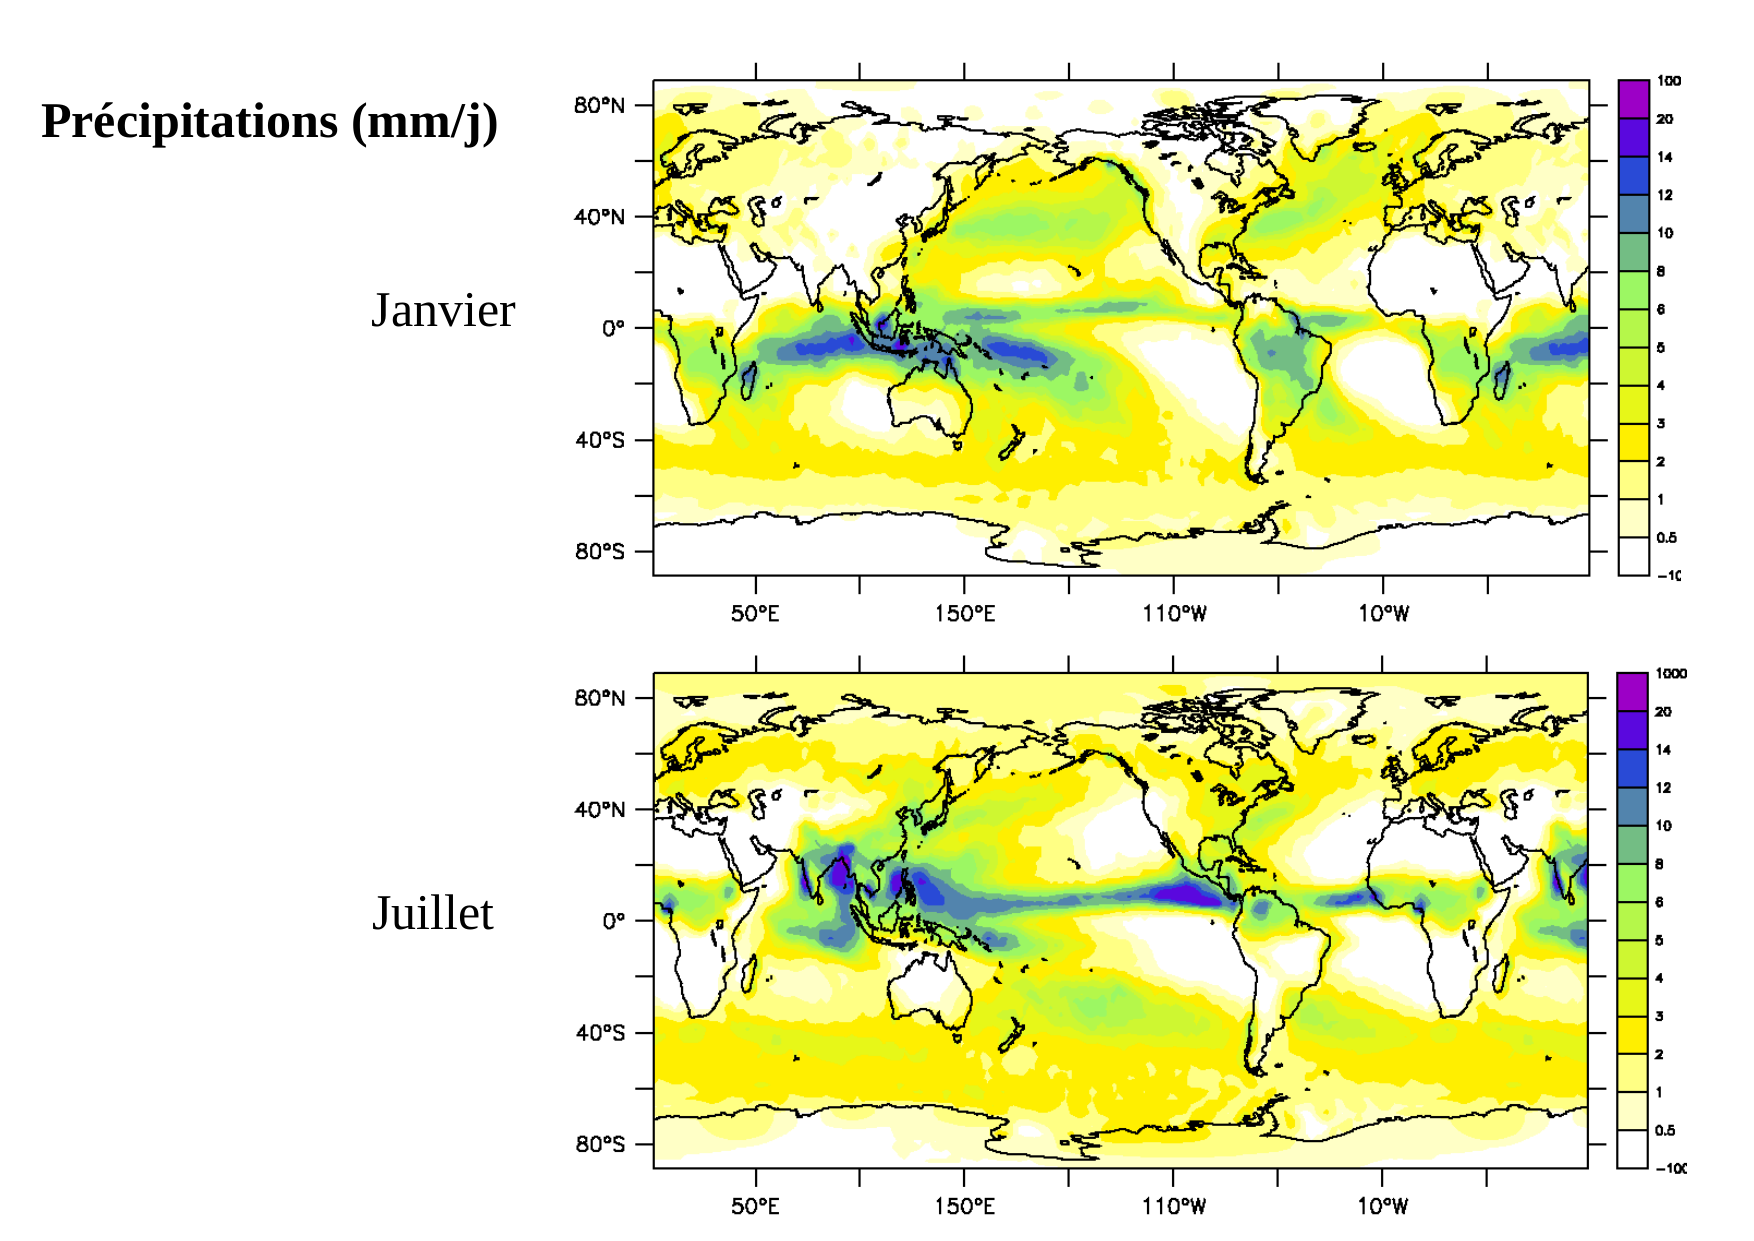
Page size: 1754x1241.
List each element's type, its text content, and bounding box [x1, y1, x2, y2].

text_box Précipitations (mm/j) [26, 88, 547, 156]
picture [552, 53, 1681, 628]
text_box Juillet [357, 879, 559, 948]
picture [558, 649, 1687, 1235]
text_box Janvier [357, 277, 559, 346]
